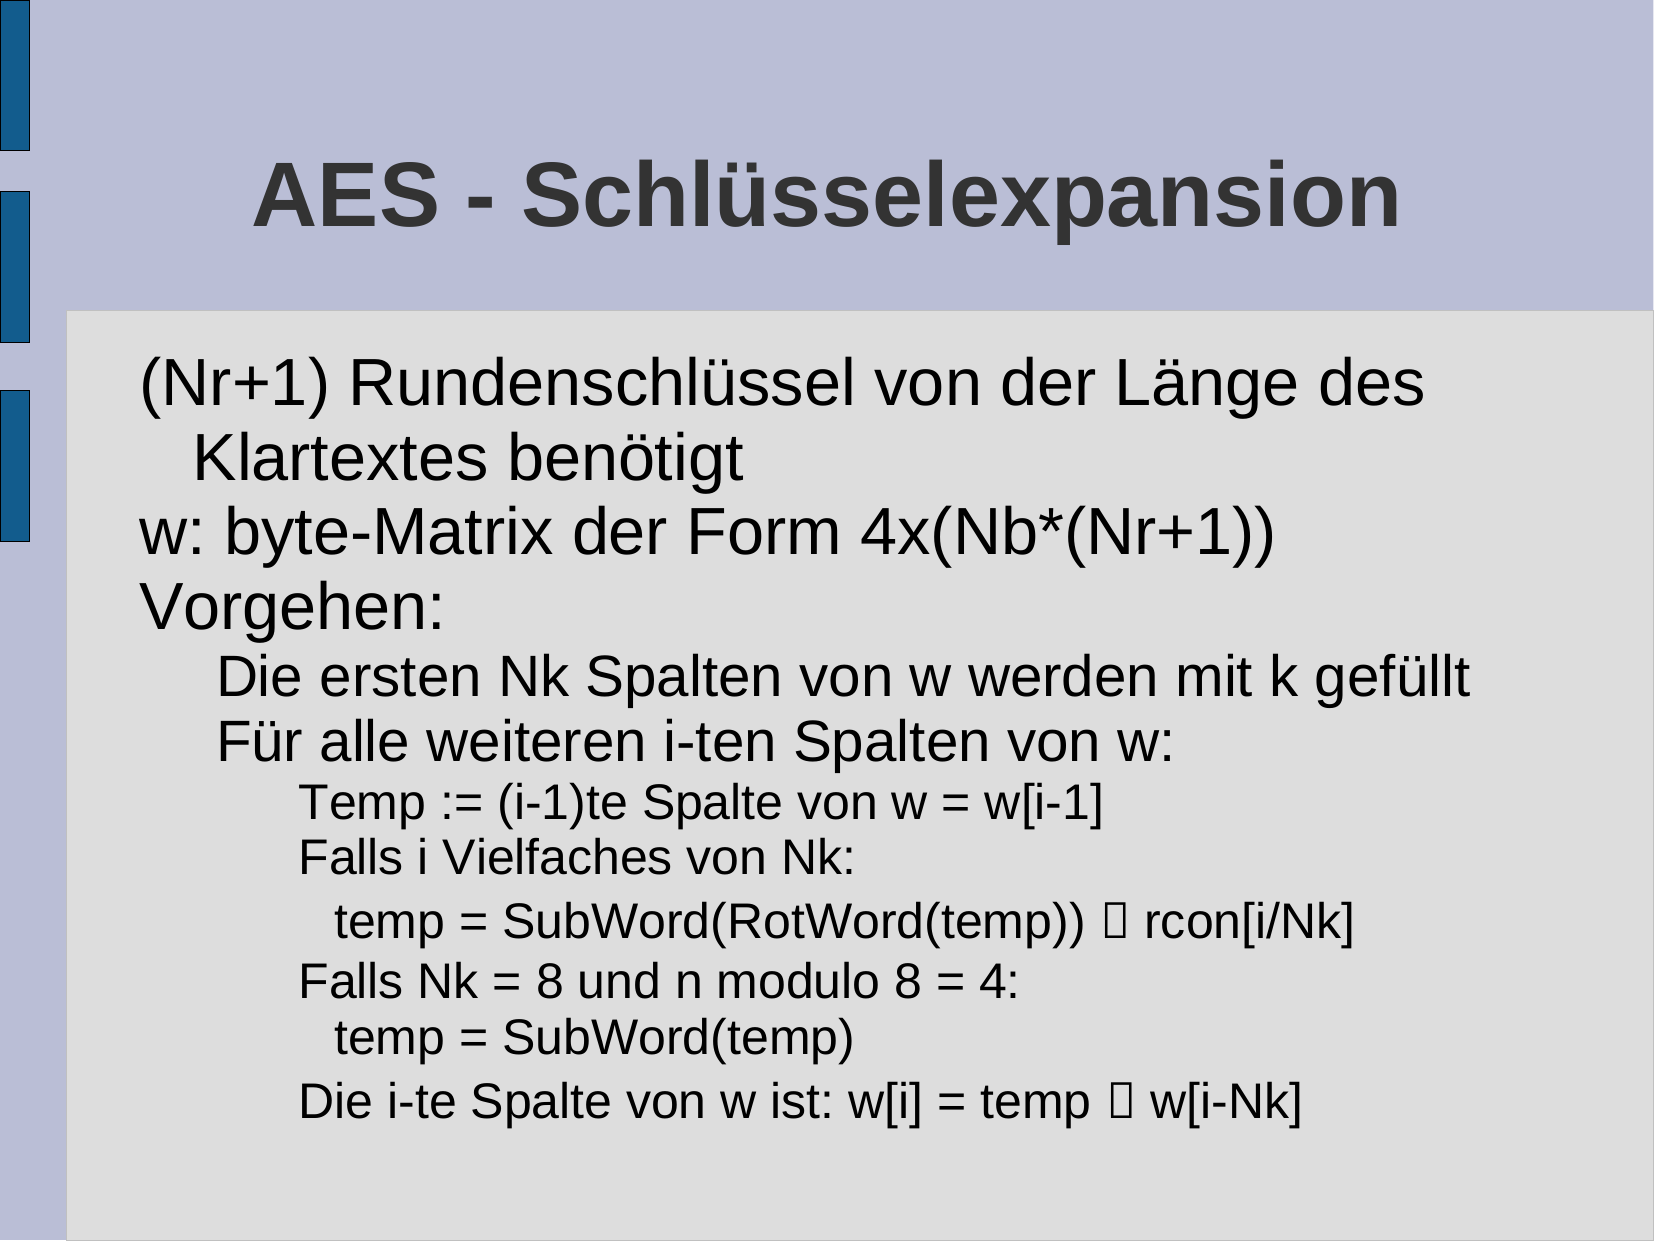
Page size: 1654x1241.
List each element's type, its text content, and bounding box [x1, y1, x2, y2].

list (Nr+1) Rundenschlüssel von der Länge des Klartextes benötigt w: byte-Matrix der Form 4x(Nb*(Nr+1)) Vorgehen: Die ersten Nk Spalten von w werden mit k gefüllt Für alle weiteren i-ten Spalten von w: Temp := (i-1)te Spalte von w = w[i-1] Falls i Vielfaches von Nk: temp = SubWord(RotWord(temp))  rcon[i/Nk] Falls Nk = 8 und n modulo 8 = 4: temp = SubWord(temp) Die i-te Spalte von w ist: w[i] = temp  w[i-Nk] [121, 344, 1534, 1127]
title AES - Schlüsselexpansion [121, 91, 1534, 299]
